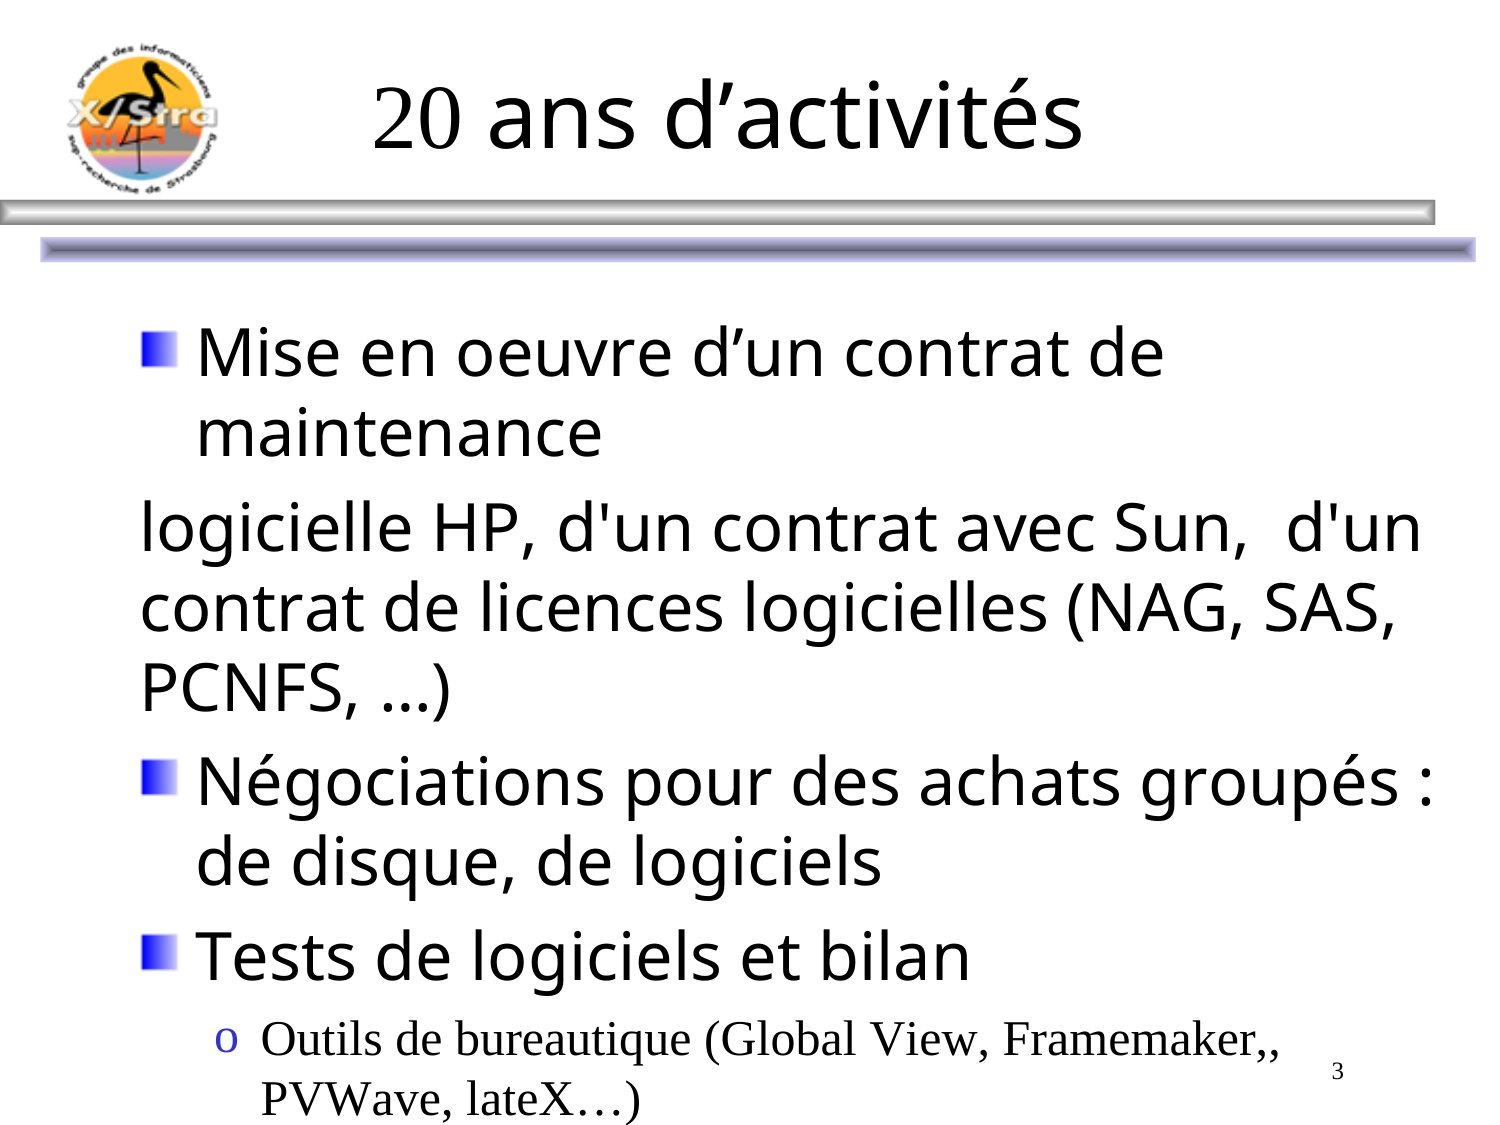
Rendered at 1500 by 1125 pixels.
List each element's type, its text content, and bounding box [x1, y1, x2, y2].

title 20 ans d’activités [50, 0, 1431, 175]
picture [53, 175, 231, 208]
list Mise en oeuvre d’un contrat de maintenance logicielle HP, d'un contrat avec Sun, d'un contrat de licences logicielles (NAG, SAS, PCNFS, …) Négociations pour des achats groupés : de disque, de logiciels Tests de logiciels et bilan Outils de bureautique (Global View, Framemaker,, PVWave, lateX…) [123, 302, 1458, 1054]
